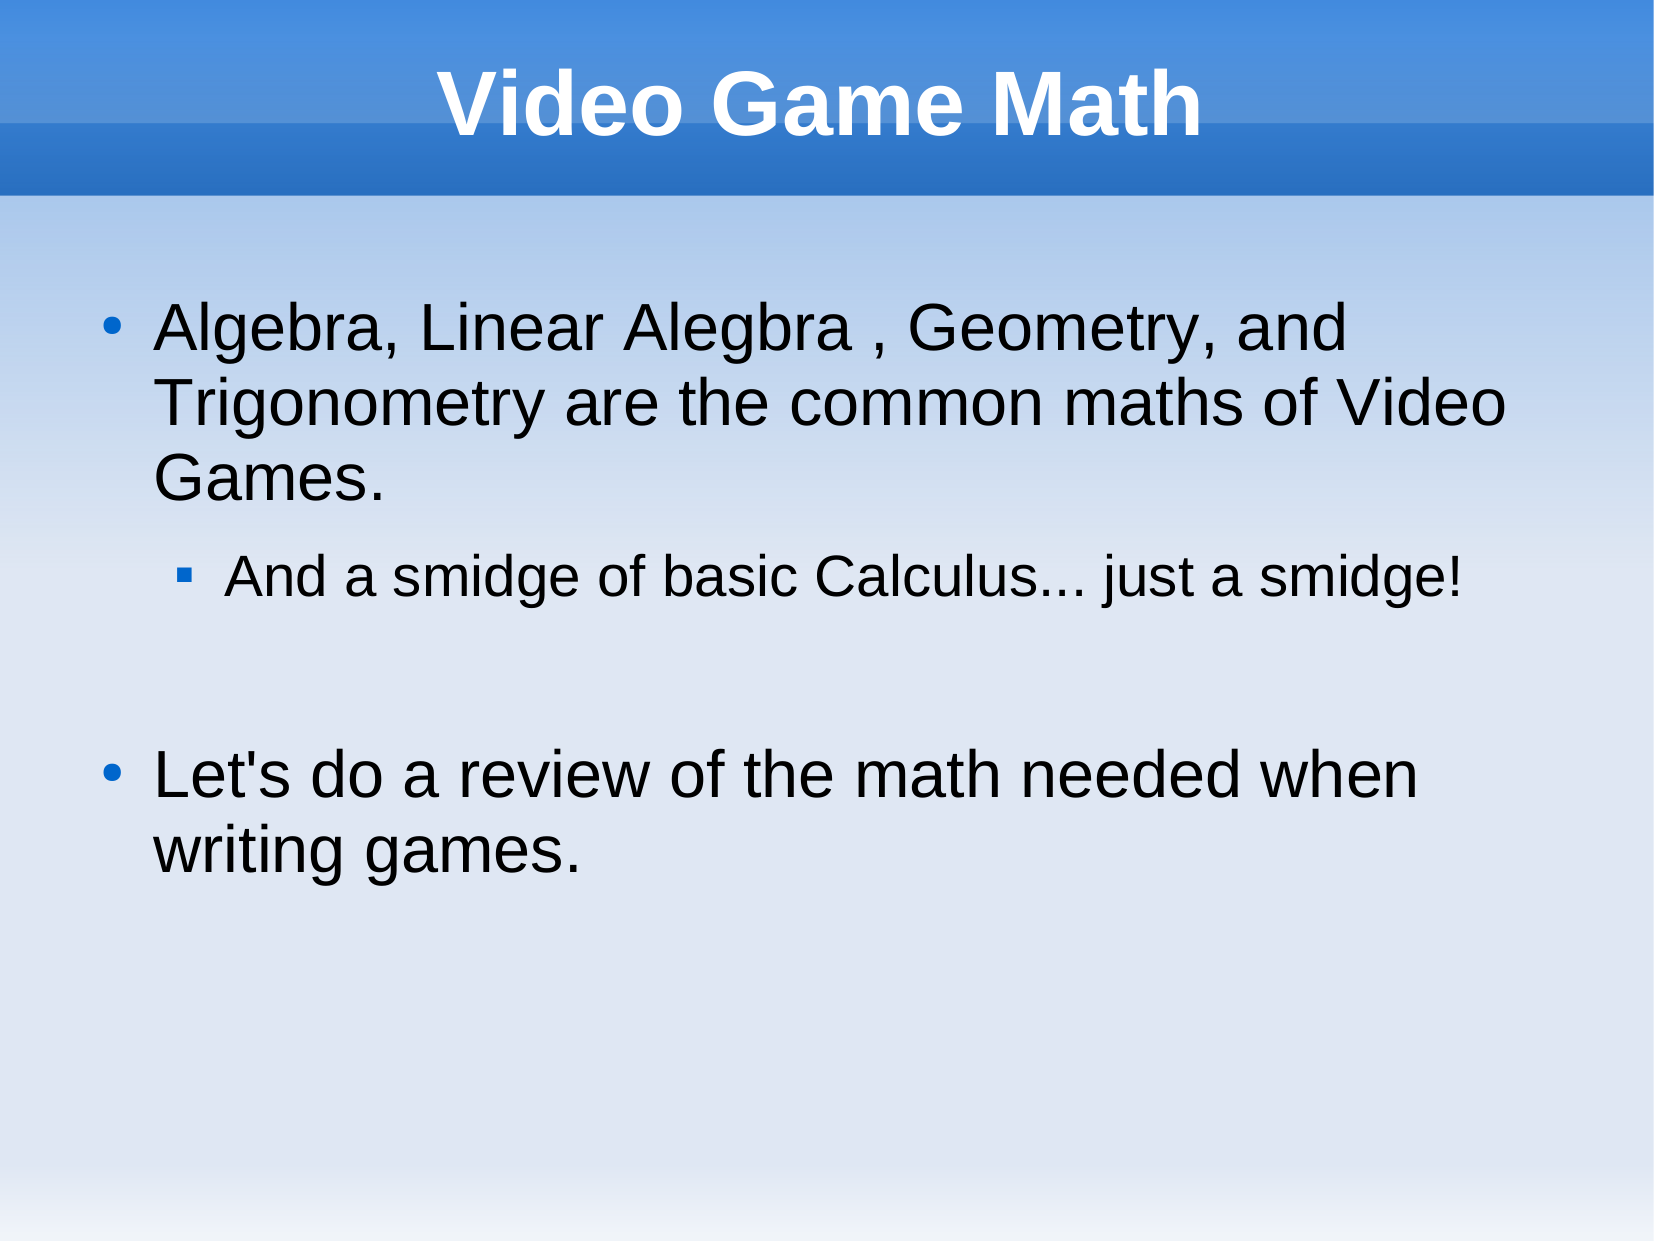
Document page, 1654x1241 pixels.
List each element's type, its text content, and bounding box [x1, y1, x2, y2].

list Algebra, Linear Alegbra , Geometry, and Trigonometry are the common maths of Video Games. And a smidge of basic Calculus... just a smidge! Let's do a review of the math needed when writing games. [82, 290, 1571, 1109]
title Video Game Math [76, 0, 1565, 208]
picture [0, 0, 1654, 1241]
